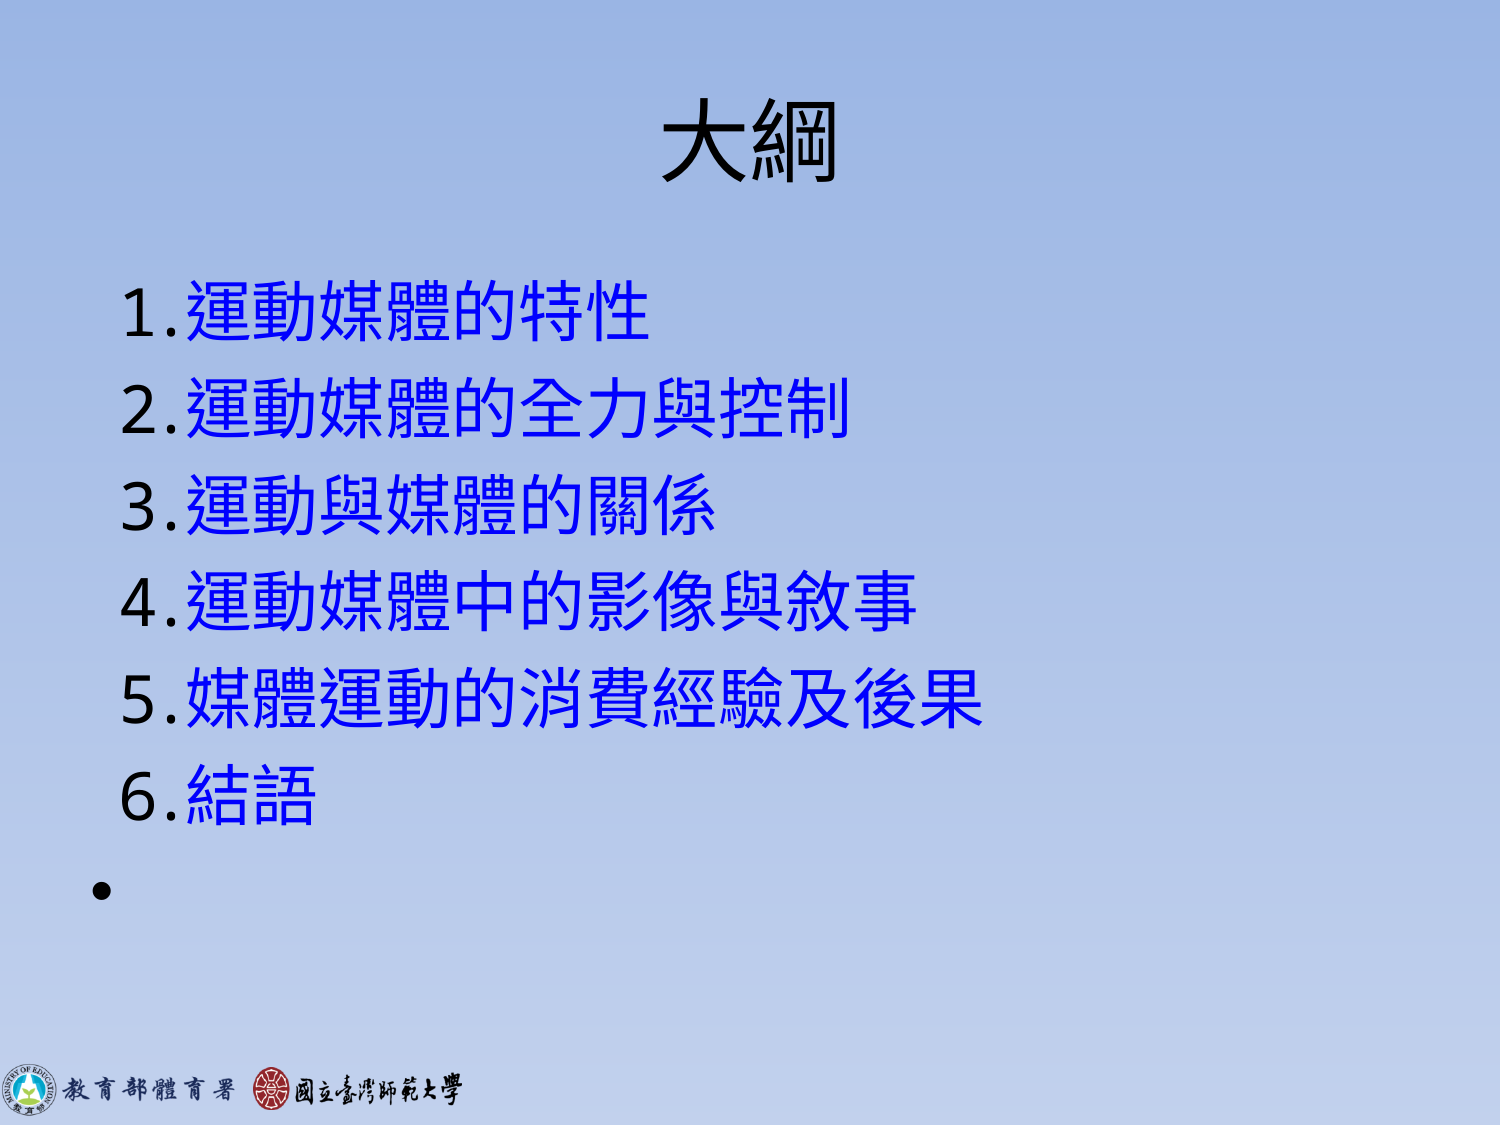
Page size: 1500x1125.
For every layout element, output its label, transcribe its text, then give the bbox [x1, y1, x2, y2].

list 運動媒體的特性 運動媒體的全力與控制 運動與媒體的關係 運動媒體中的影像與敘事 媒體運動的消費經驗及後果 結語 [75, 262, 1426, 1005]
title 大綱 [75, 45, 1426, 233]
